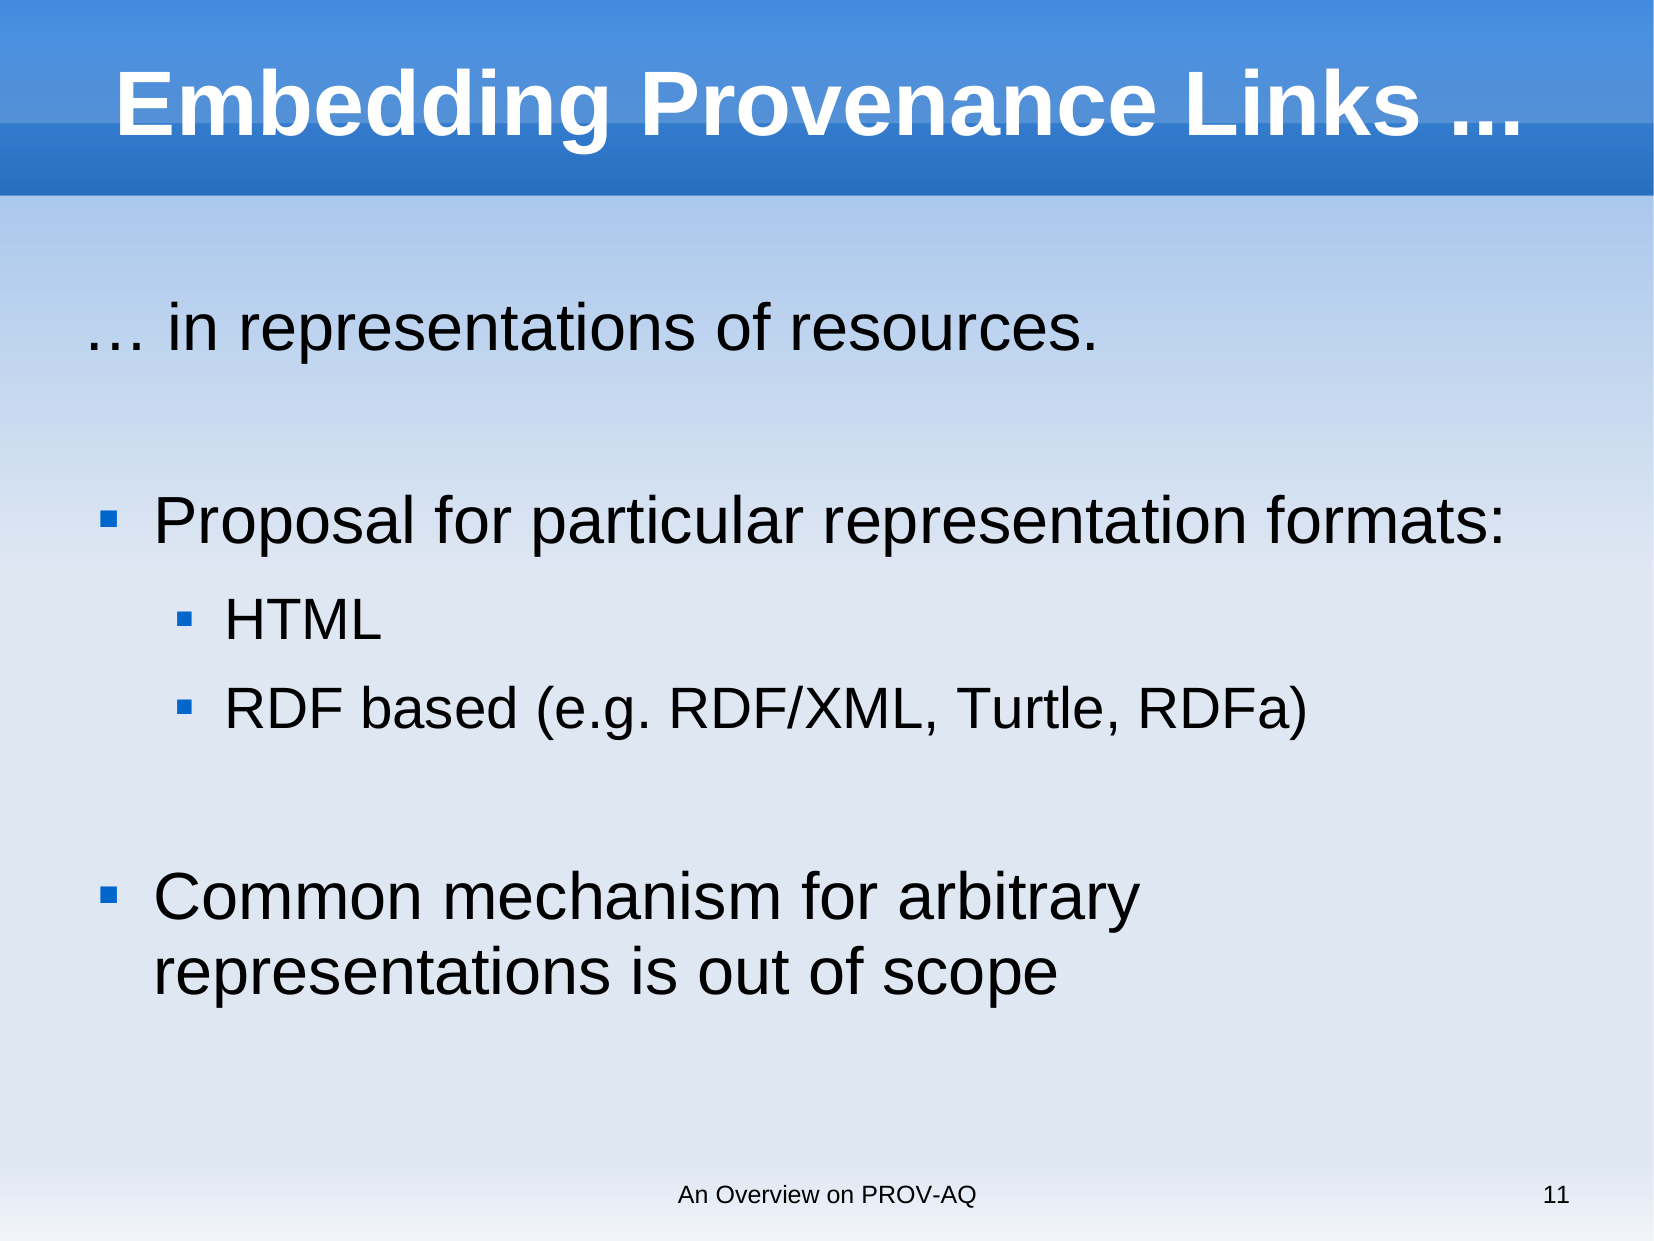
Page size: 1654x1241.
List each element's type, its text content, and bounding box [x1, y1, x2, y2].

picture [0, 0, 1654, 1241]
title Embedding Provenance Links ... [76, 0, 1565, 208]
list … in representations of resources. Proposal for particular representation formats: HTML RDF based (e.g. RDF/XML, Turtle, RDFa) Common mechanism for arbitrary representations is out of scope [82, 290, 1571, 1109]
